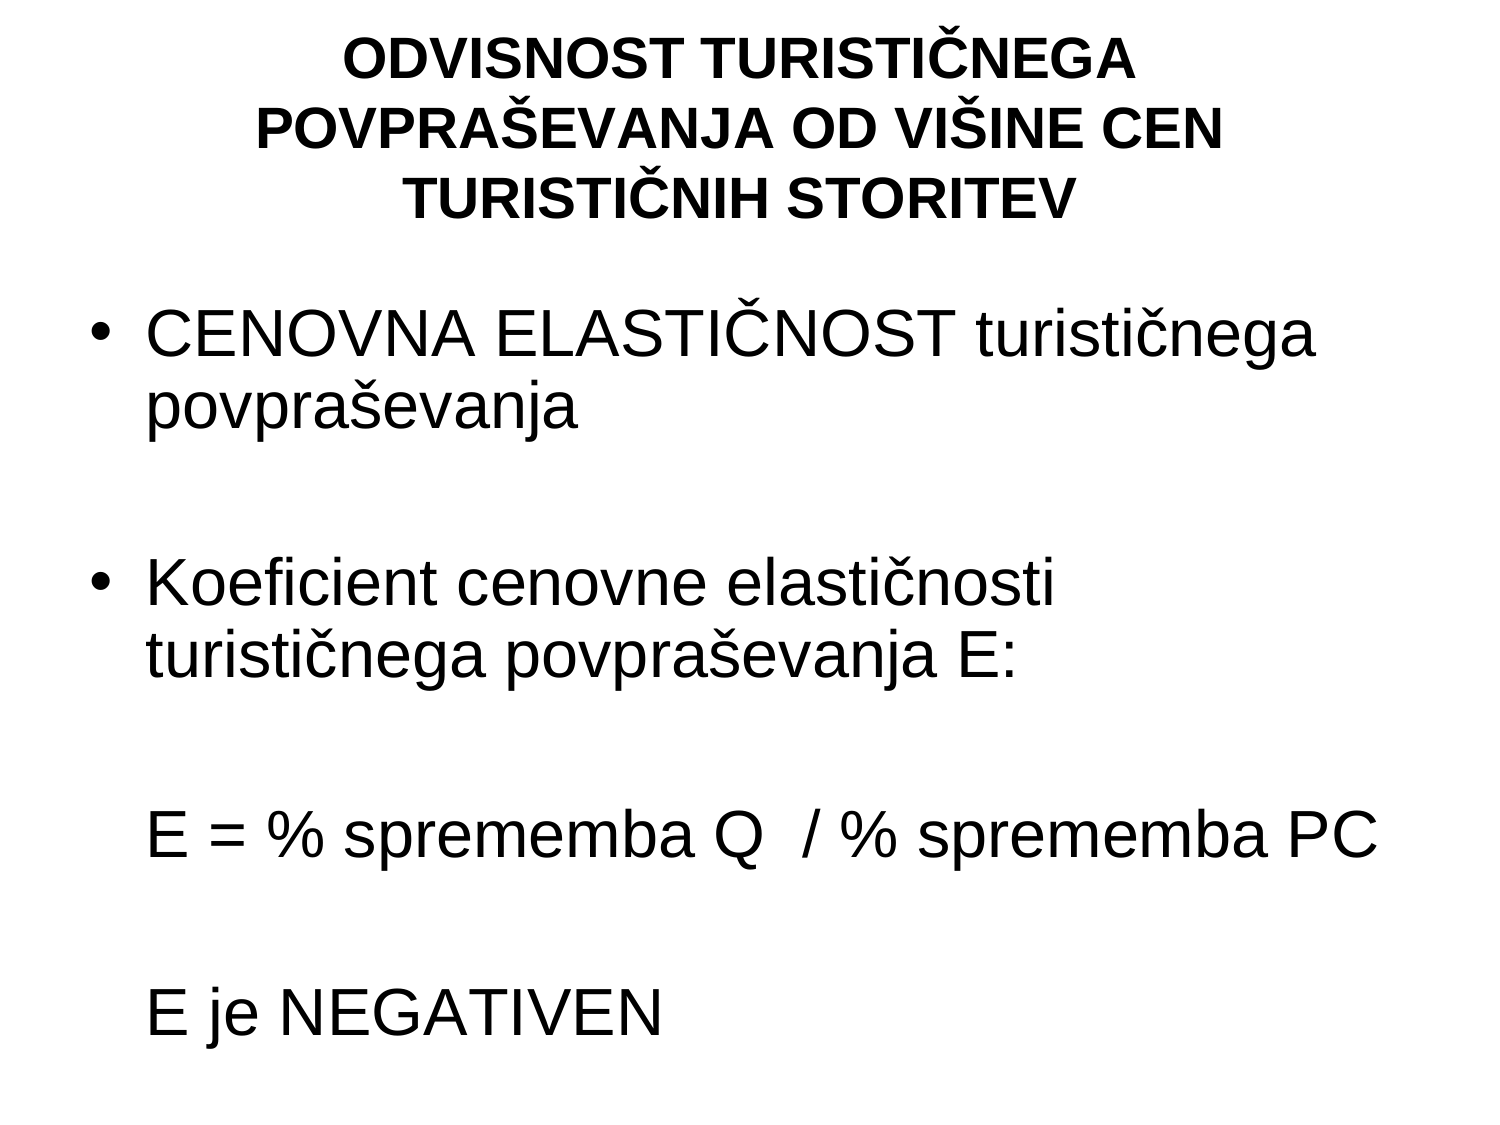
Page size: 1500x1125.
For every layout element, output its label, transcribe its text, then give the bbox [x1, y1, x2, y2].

title ODVISNOST TURISTIČNEGA POVPRAŠEVANJA OD VIŠINE CEN TURISTIČNIH STORITEV [64, 12, 1415, 239]
list CENOVNA ELASTIČNOST turističnega povpraševanja Koeficient cenovne elastičnosti turističnega povpraševanja E: E = % sprememba Q / % sprememba PC E je NEGATIVEN [75, 290, 1426, 1083]
